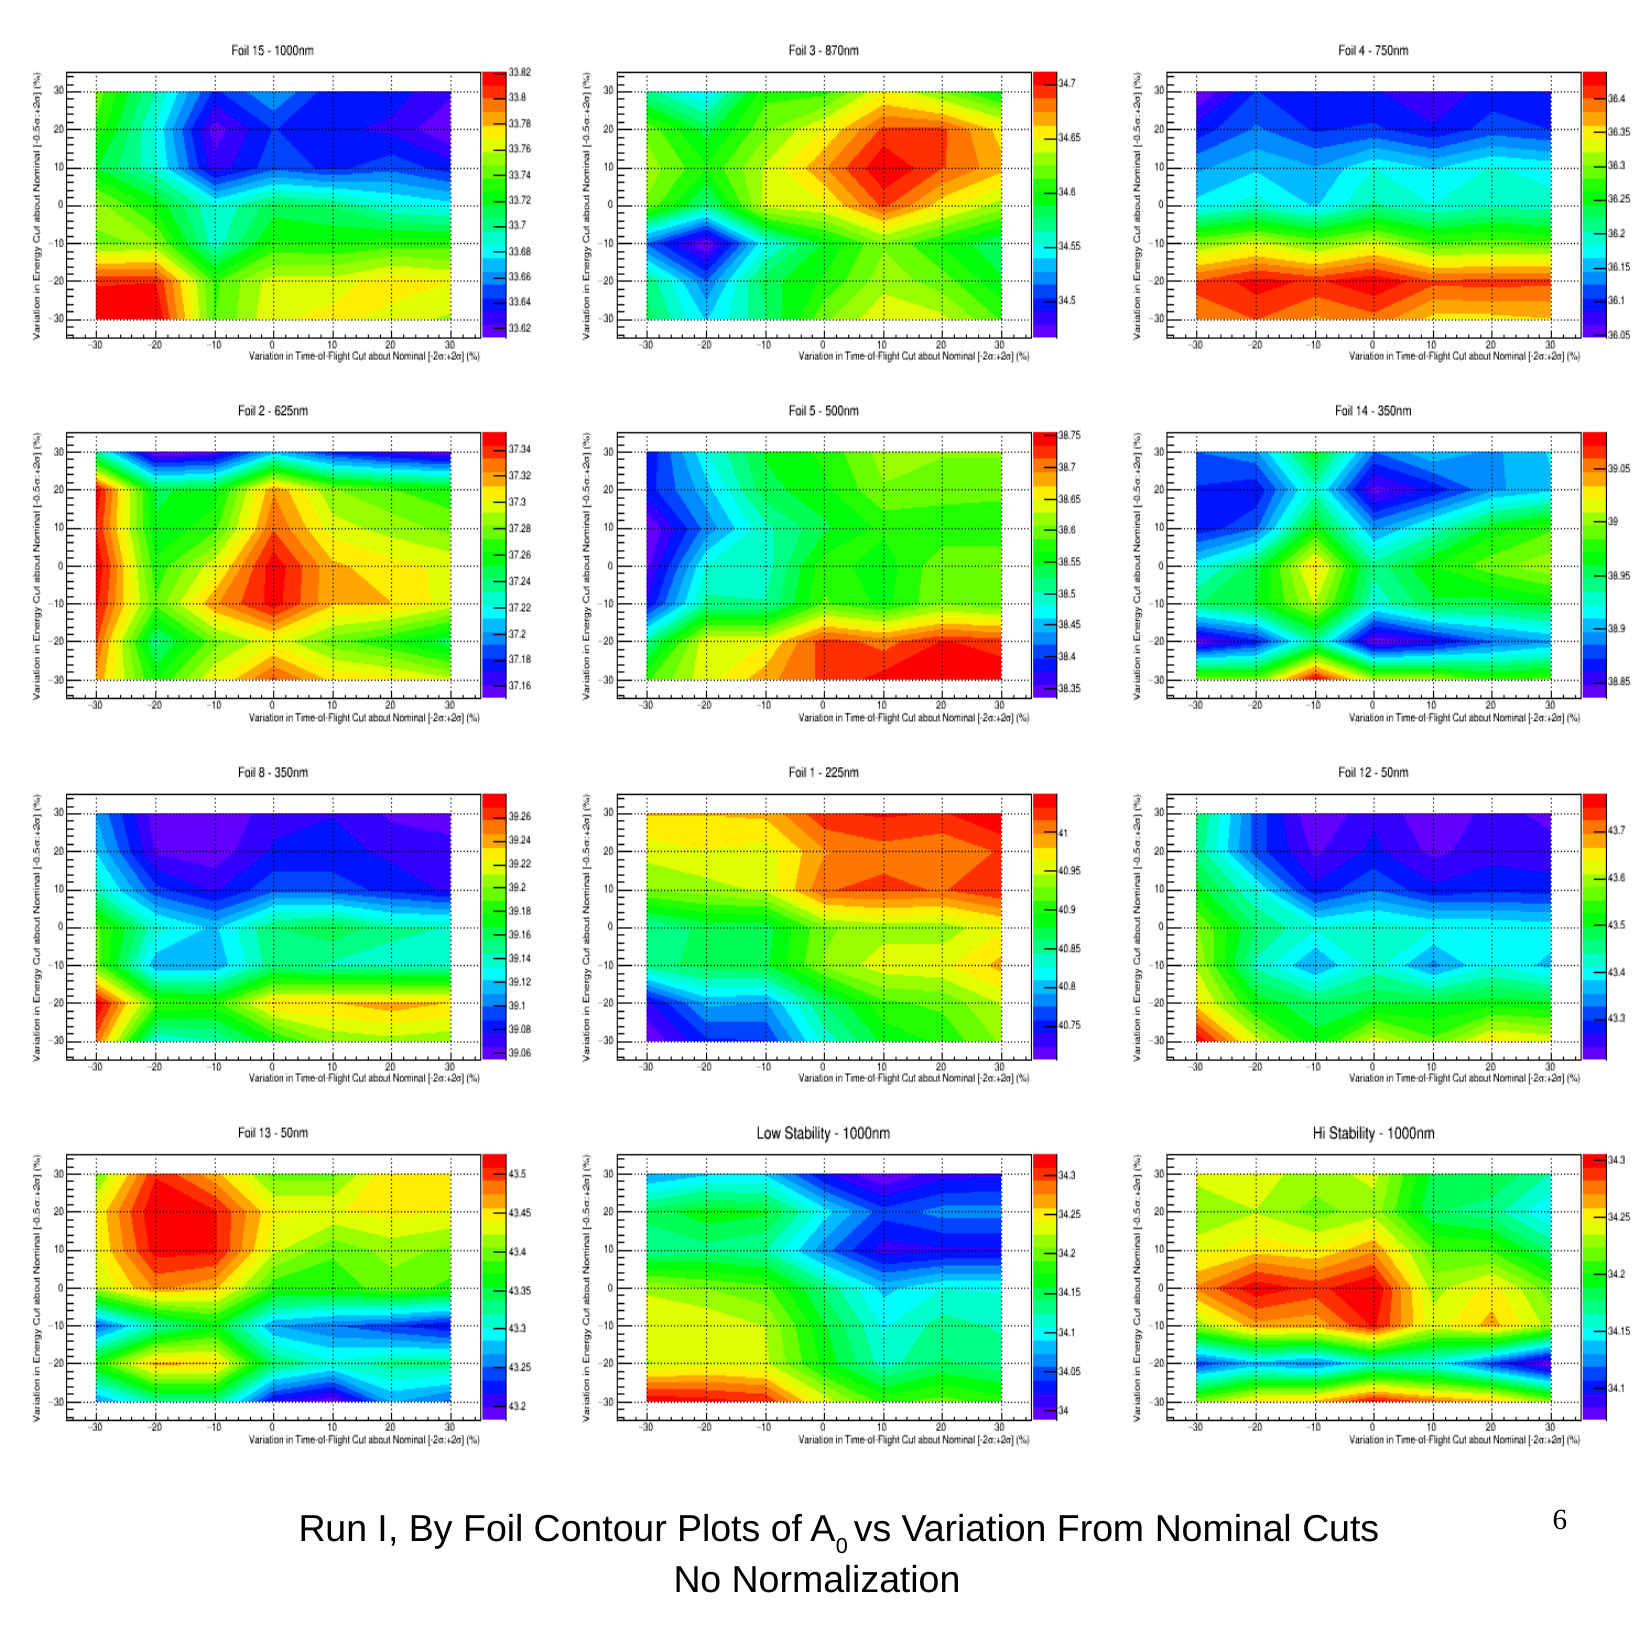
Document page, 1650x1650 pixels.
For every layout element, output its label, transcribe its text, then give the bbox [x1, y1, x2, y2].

picture [0, 26, 1650, 1471]
text_box Run I, By Foil Contour Plots of A0 vs Variation From Nominal Cuts No Normalization [283, 1500, 1396, 1608]
